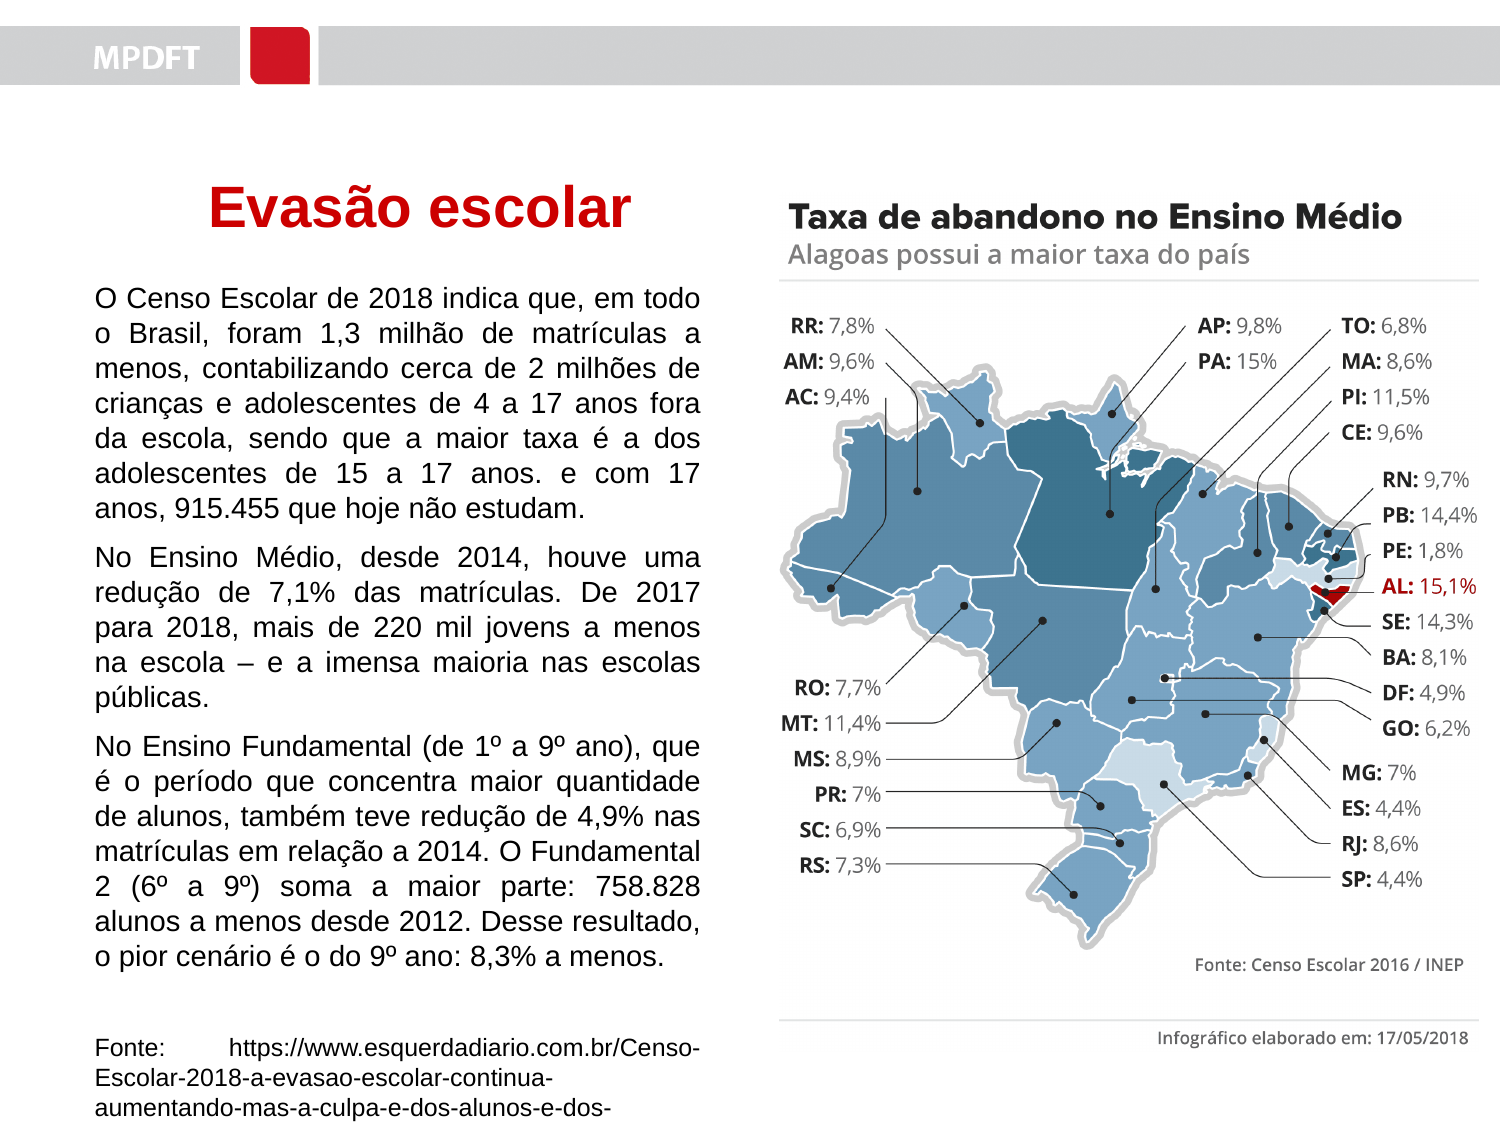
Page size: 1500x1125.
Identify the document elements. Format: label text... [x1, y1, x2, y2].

picture [0, 0, 1500, 1125]
text_box Evasão escolar [64, 160, 745, 247]
text_box O Censo Escolar de 2018 indica que, em todo o Brasil, foram 1,3 milhão de matrículas a menos, contabilizando cerca de 2 milhões de crianças e adolescentes de 4 a 17 anos fora da escola, sendo que a maior taxa é a dos adolescentes de 15 a 17 anos. e com 17 anos, 915.455 que hoje não estudam. No Ensino Médio, desde 2014, houve uma redução de 7,1% das matrículas. De 2017 para 2018, mais de 220 mil jovens a menos na escola – e a imensa maioria nas escolas públicas. No Ensino Fundamental (de 1º a 9º ano), que é o período que concentra maior quantidade de alunos, também teve redução de 4,9% nas matrículas em relação a 2014. O Fundamental 2 (6º a 9º) soma a maior parte: 758.828 alunos a menos desde 2012. Desse resultado, o pior cenário é o do 9º ano: 8,3% a menos. Fonte: https://www.esquerdadiario.com.br/Censo-Escolar-2018-a-evasao-escolar-continua-aumentando-mas-a-culpa-e-dos-alunos-e-dos-professores [23, 271, 717, 1006]
